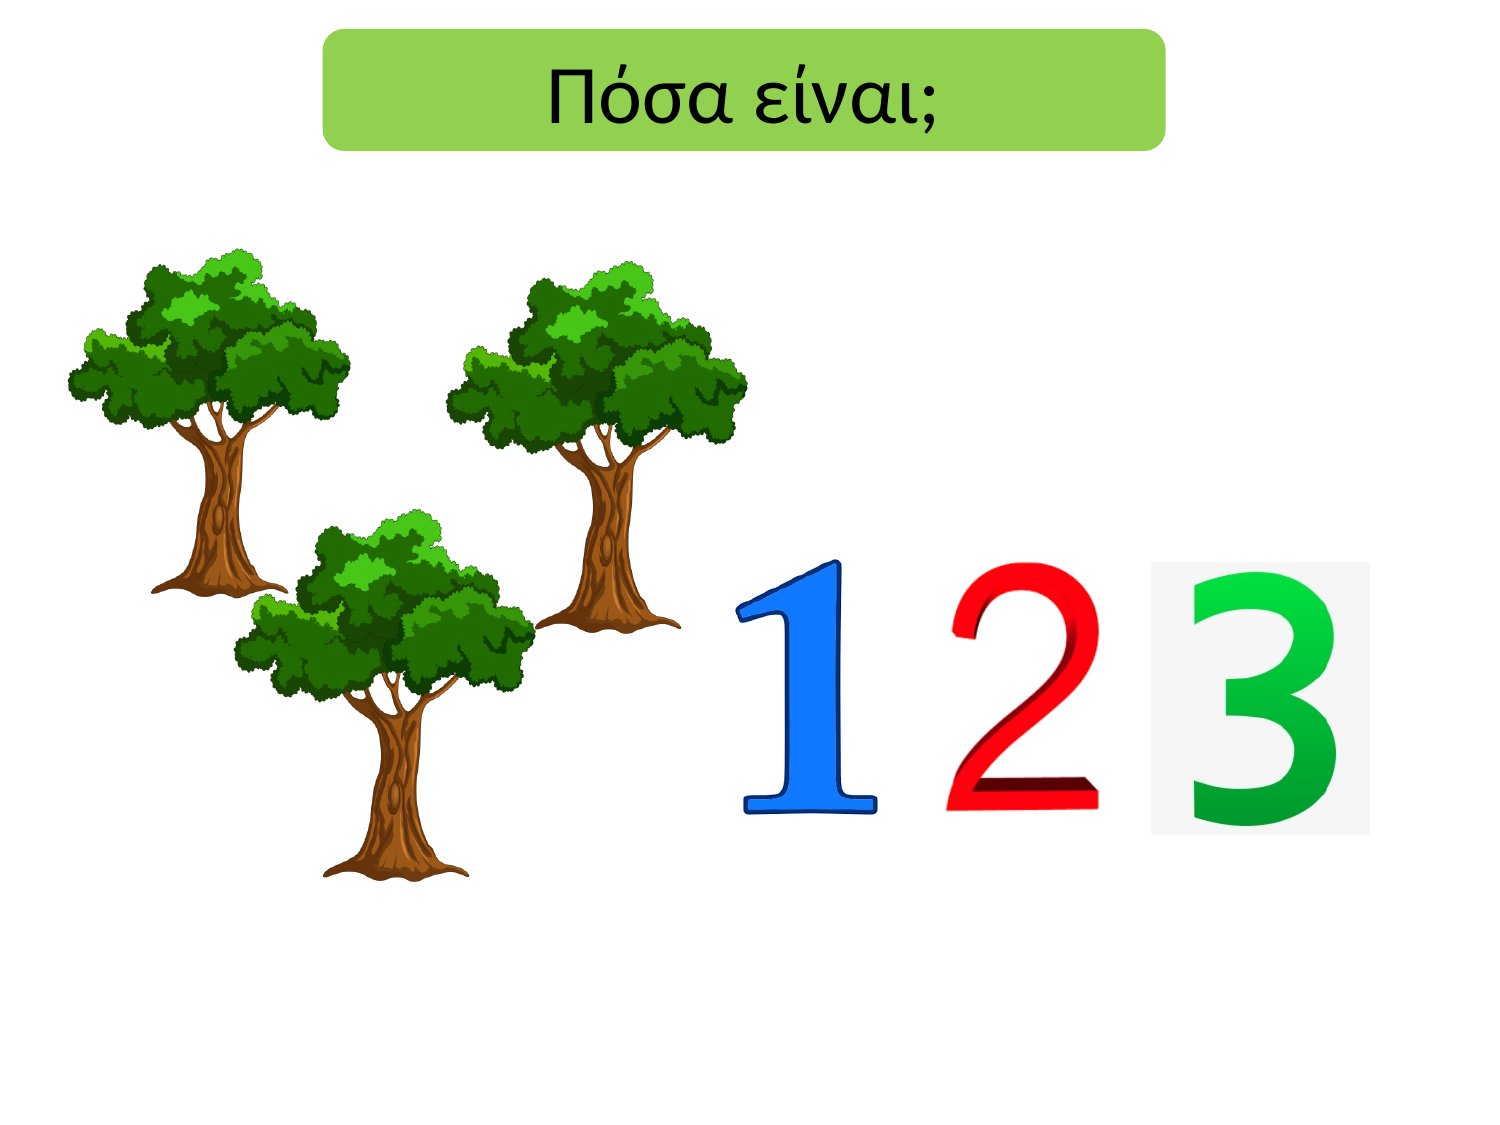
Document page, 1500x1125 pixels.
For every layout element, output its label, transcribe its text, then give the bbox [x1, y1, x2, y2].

text_box Πόσα είναι; [324, 30, 1164, 149]
picture [64, 243, 886, 888]
picture [891, 550, 1370, 835]
